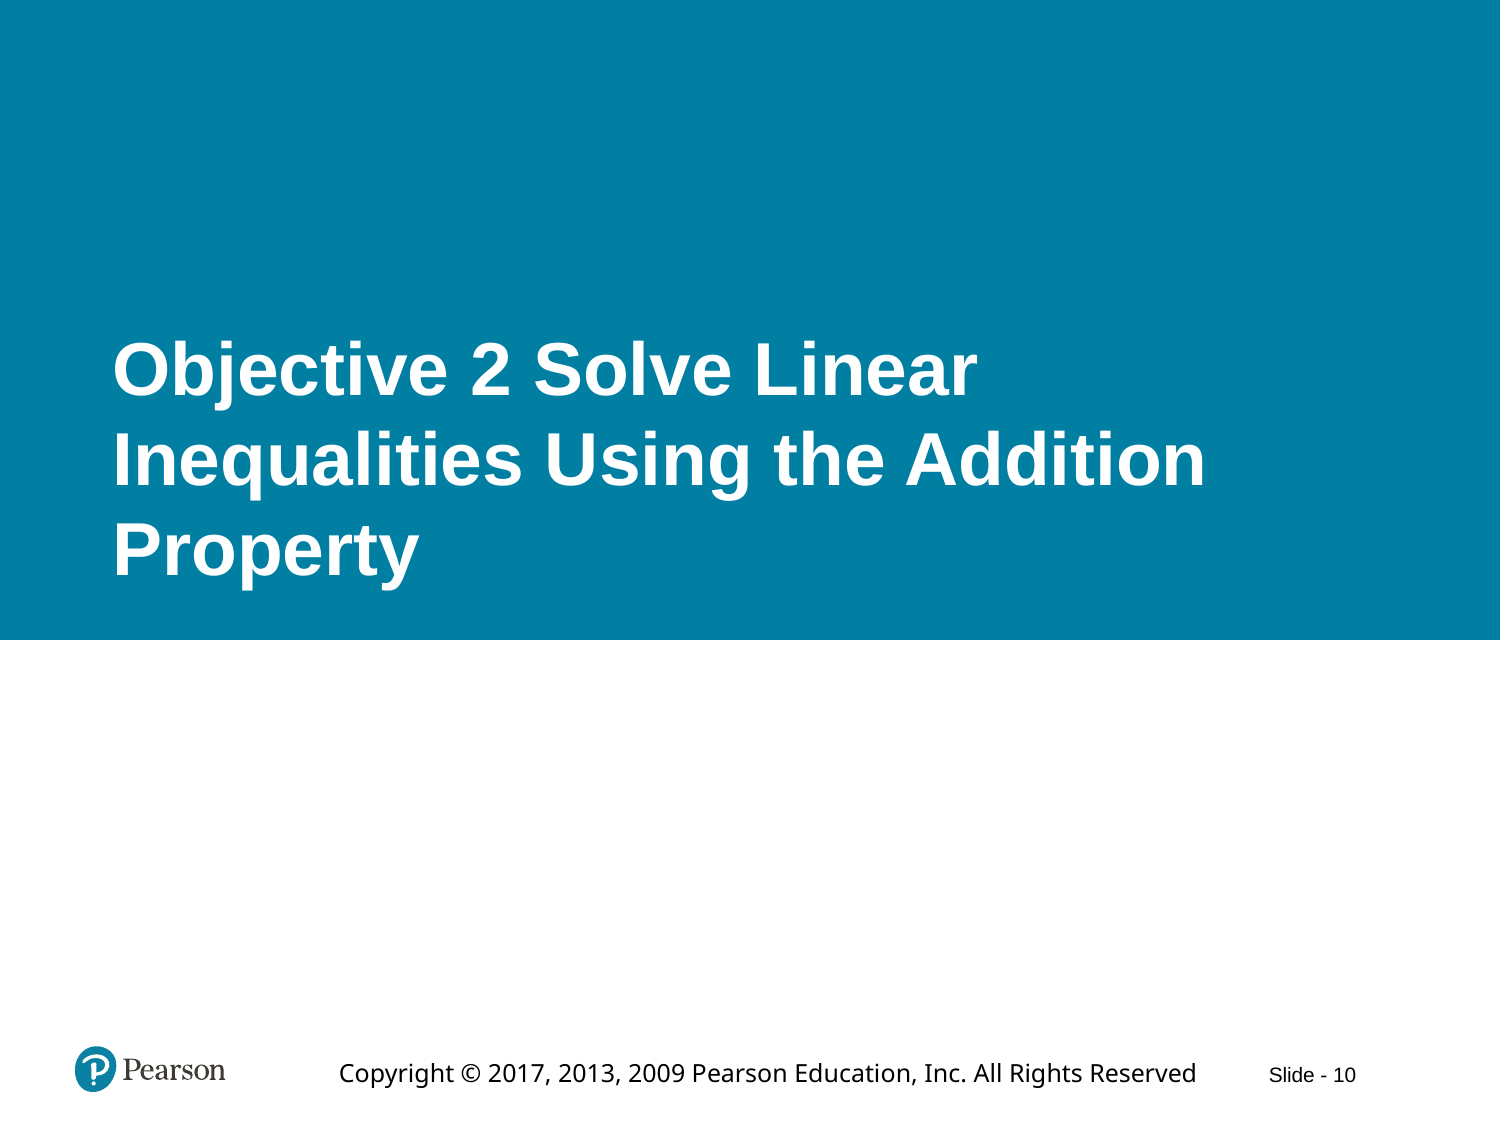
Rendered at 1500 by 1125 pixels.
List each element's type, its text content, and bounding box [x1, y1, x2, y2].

title Objective 2 Solve Linear Inequalities Using the Addition Property [112, 125, 1388, 591]
